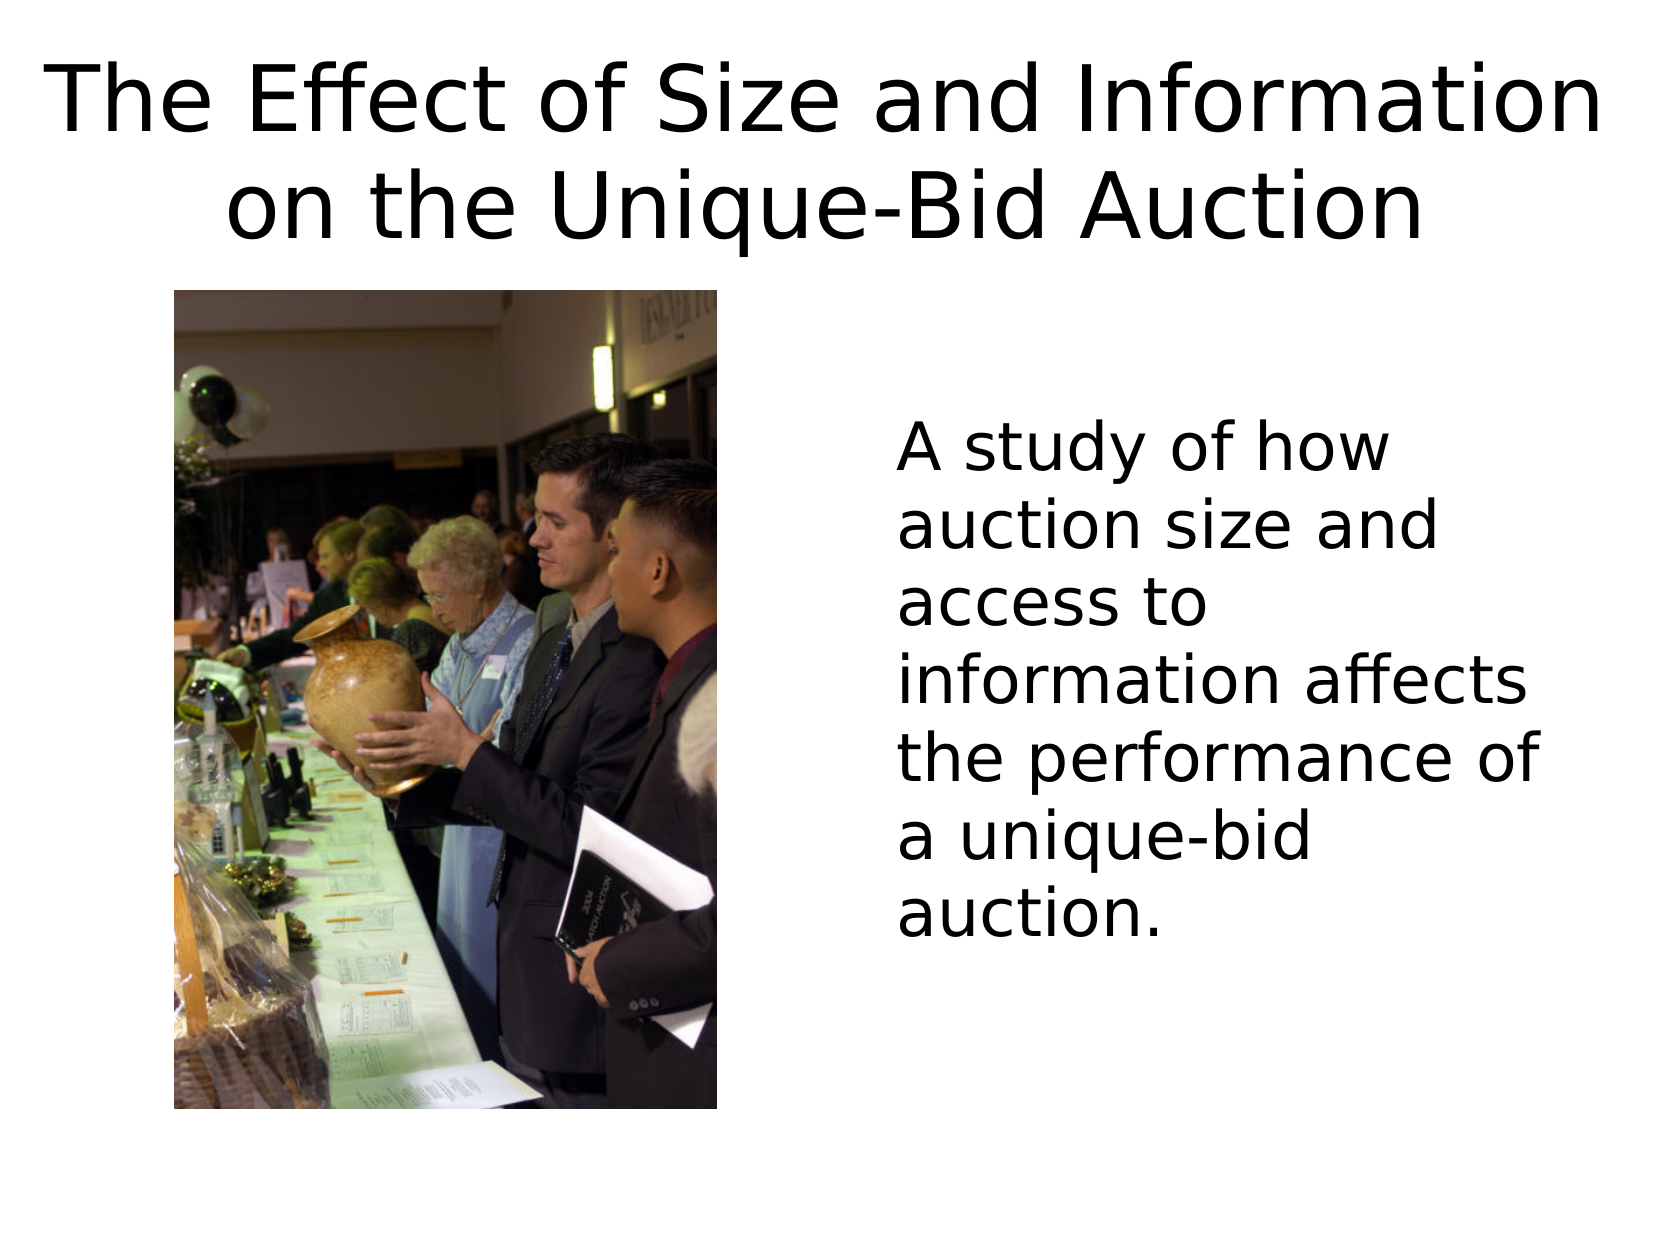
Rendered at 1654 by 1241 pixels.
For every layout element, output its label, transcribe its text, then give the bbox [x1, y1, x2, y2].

title The Effect of Size and Information on the Unique-Bid Auction [0, 45, 1654, 261]
picture [174, 290, 717, 1109]
list A study of how auction size and access to information affects the performance of a unique-bid auction. [845, 408, 1572, 1212]
